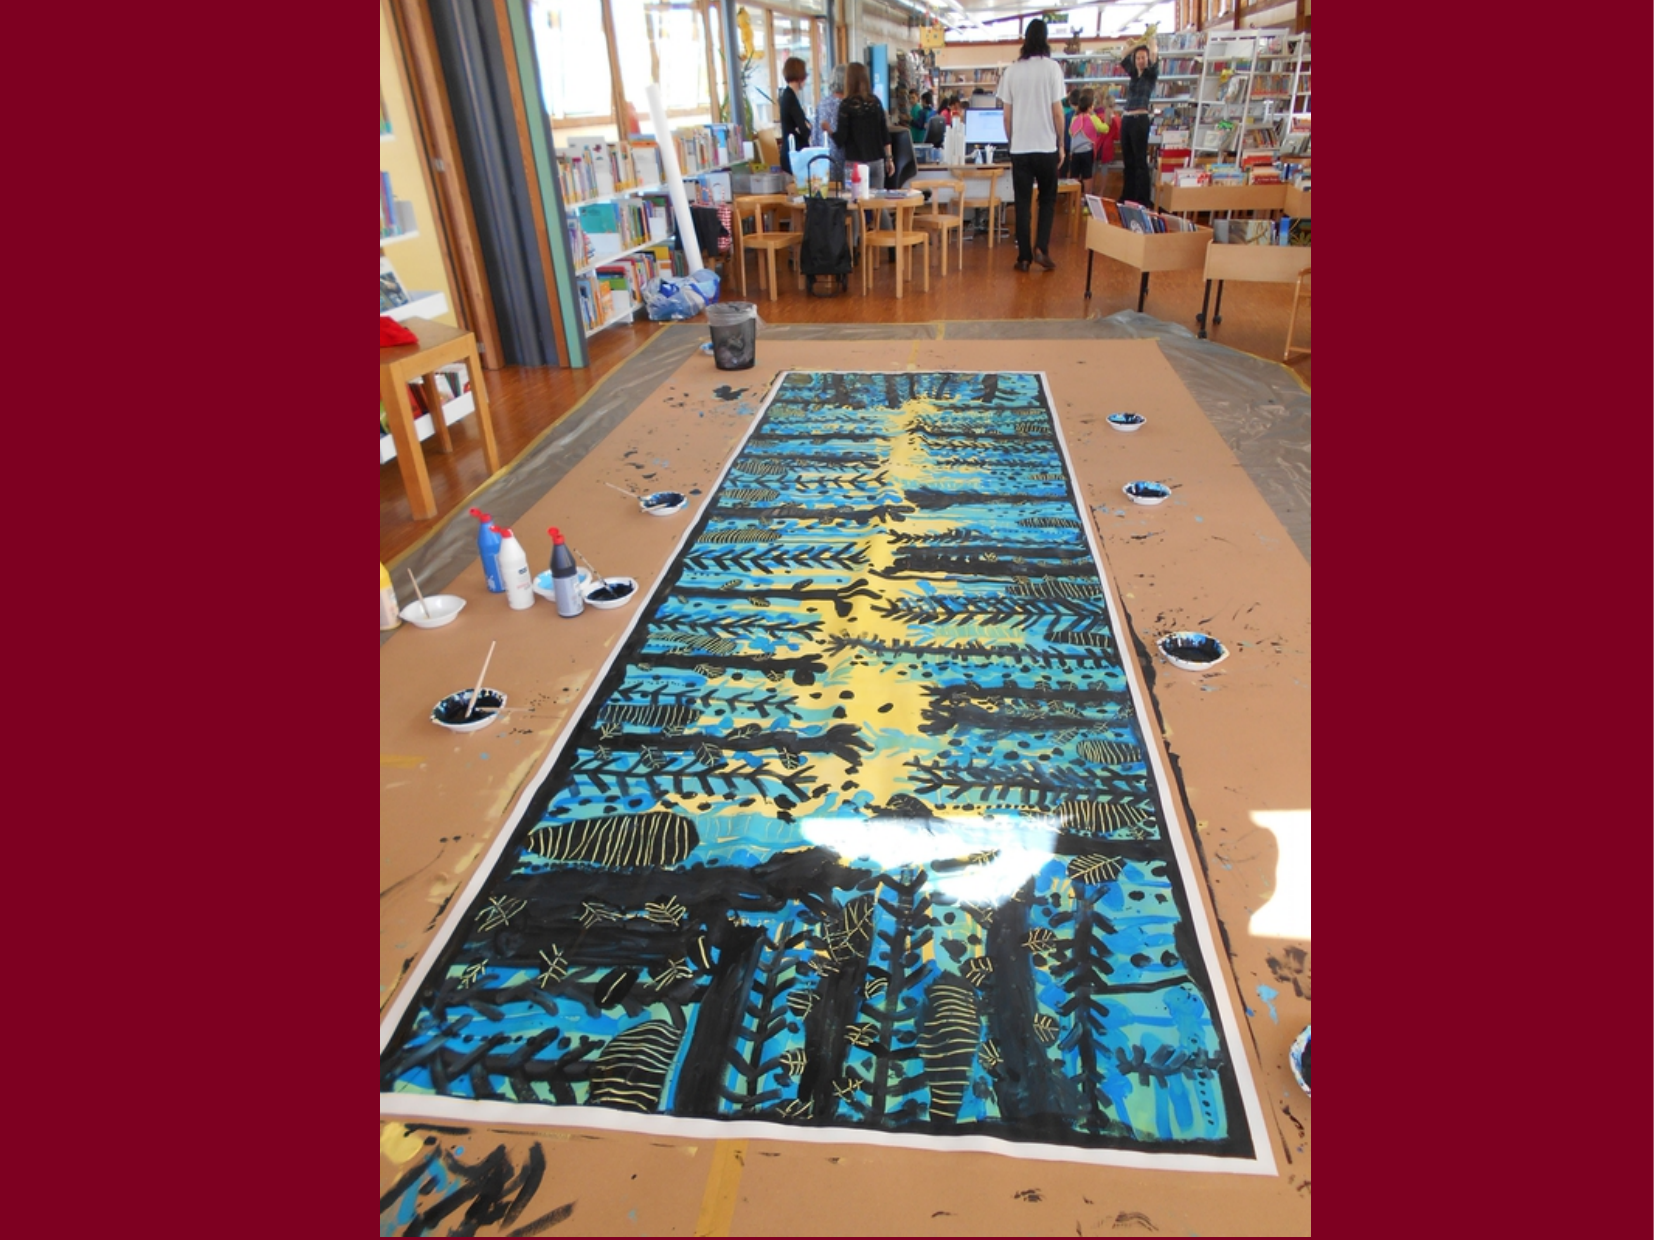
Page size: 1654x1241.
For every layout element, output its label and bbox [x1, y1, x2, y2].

picture [380, 0, 1311, 1237]
